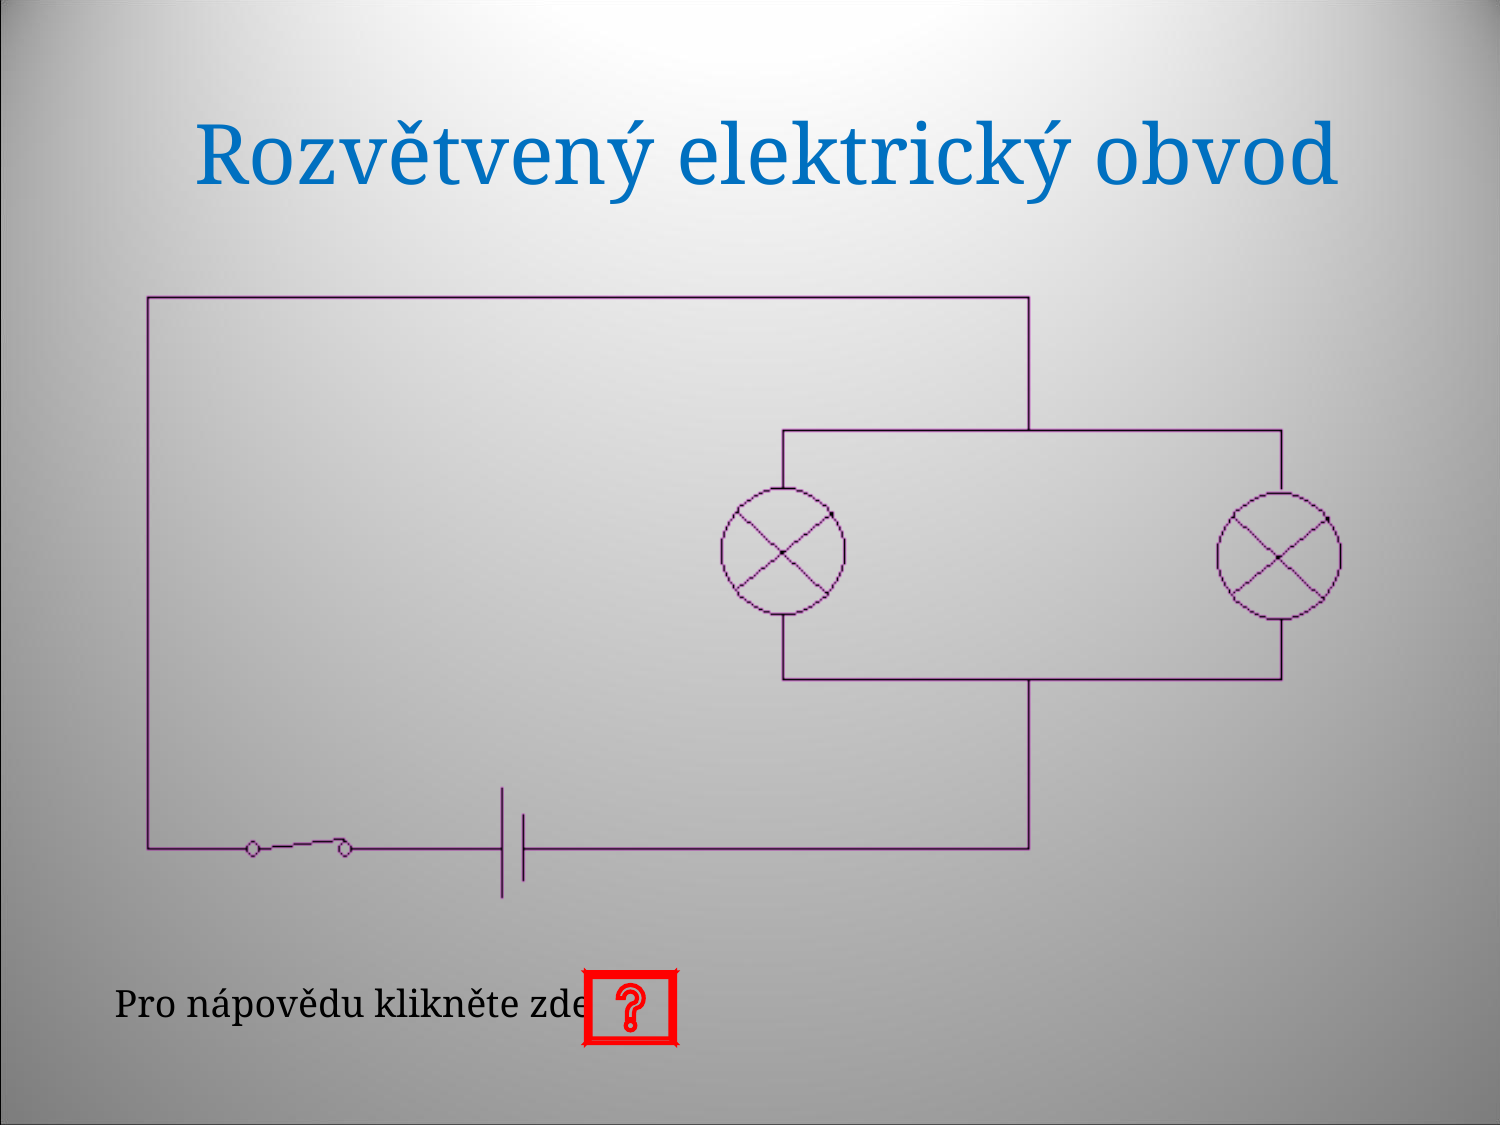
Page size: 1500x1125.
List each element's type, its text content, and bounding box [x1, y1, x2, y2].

text_box [130, 269, 1032, 903]
text_box Rozvětvený elektrický obvod [179, 93, 1356, 210]
text_box Pro nápovědu klikněte zde [99, 972, 585, 1034]
text_box [1208, 480, 1360, 633]
text_box [762, 644, 1301, 797]
text_box [704, 480, 868, 633]
picture [0, 0, 1500, 1125]
text_box [587, 972, 676, 1043]
text_box [763, 304, 1301, 469]
